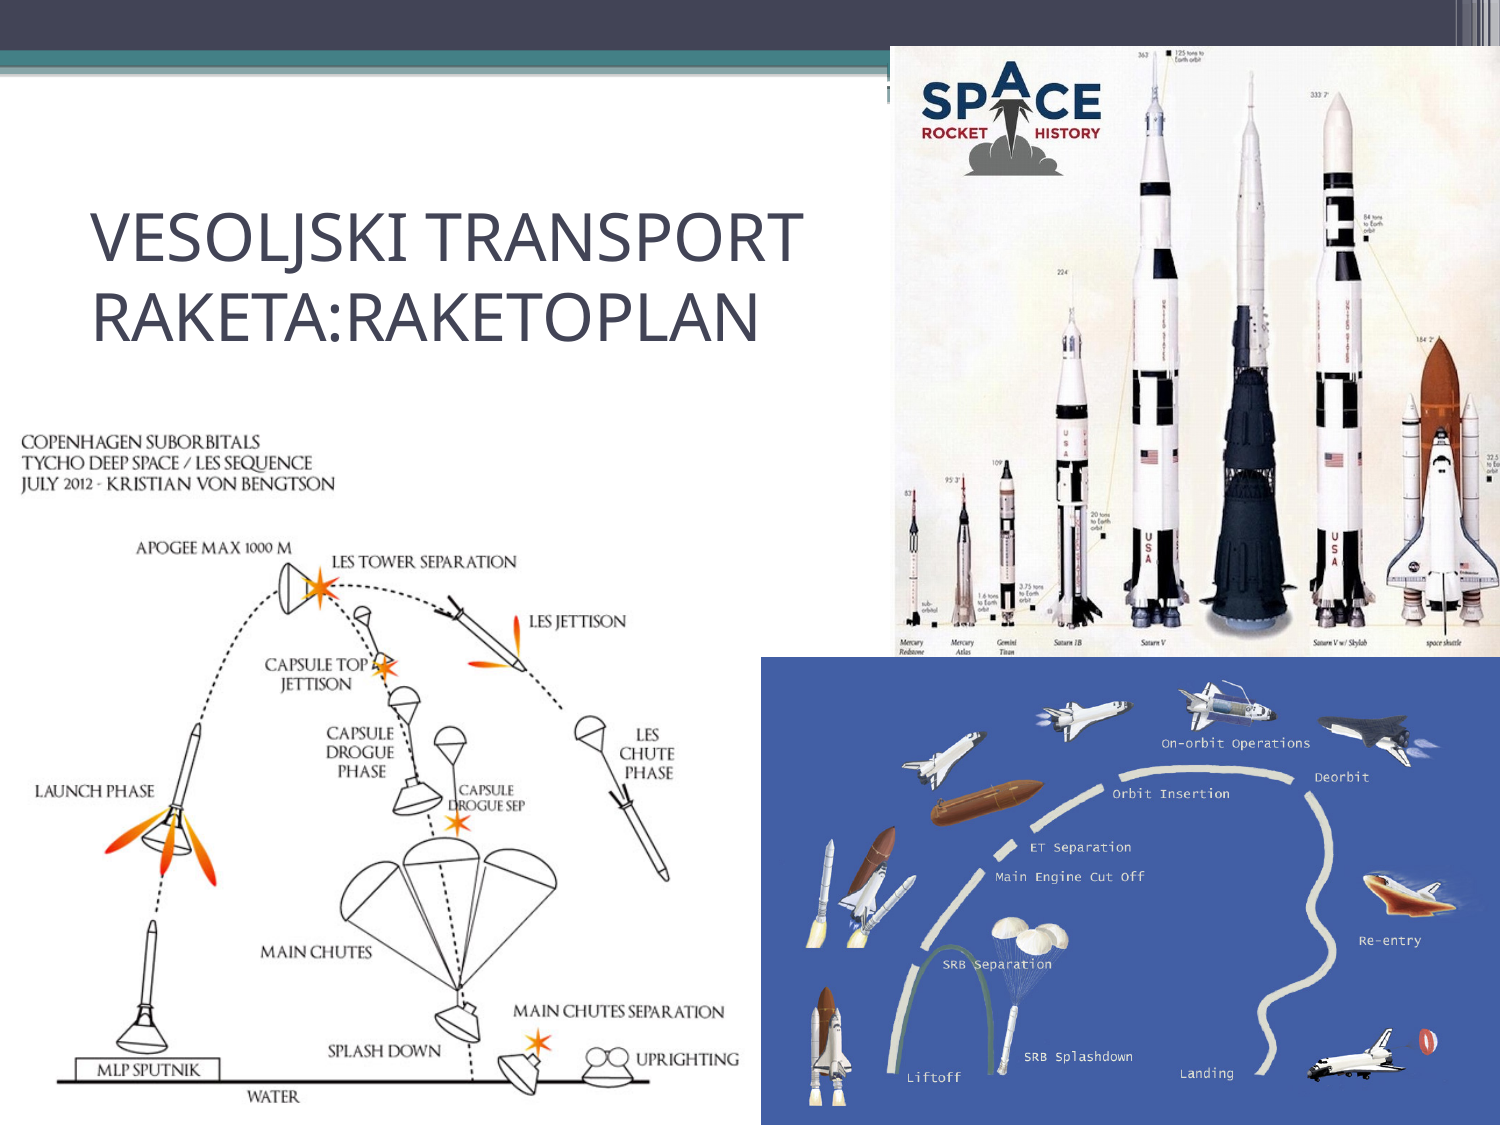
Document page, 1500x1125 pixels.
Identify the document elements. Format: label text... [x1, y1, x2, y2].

title VESOLJSKI TRANSPORT RAKETA:RAKETOPLAN [75, 187, 890, 363]
picture [0, 46, 1500, 1125]
